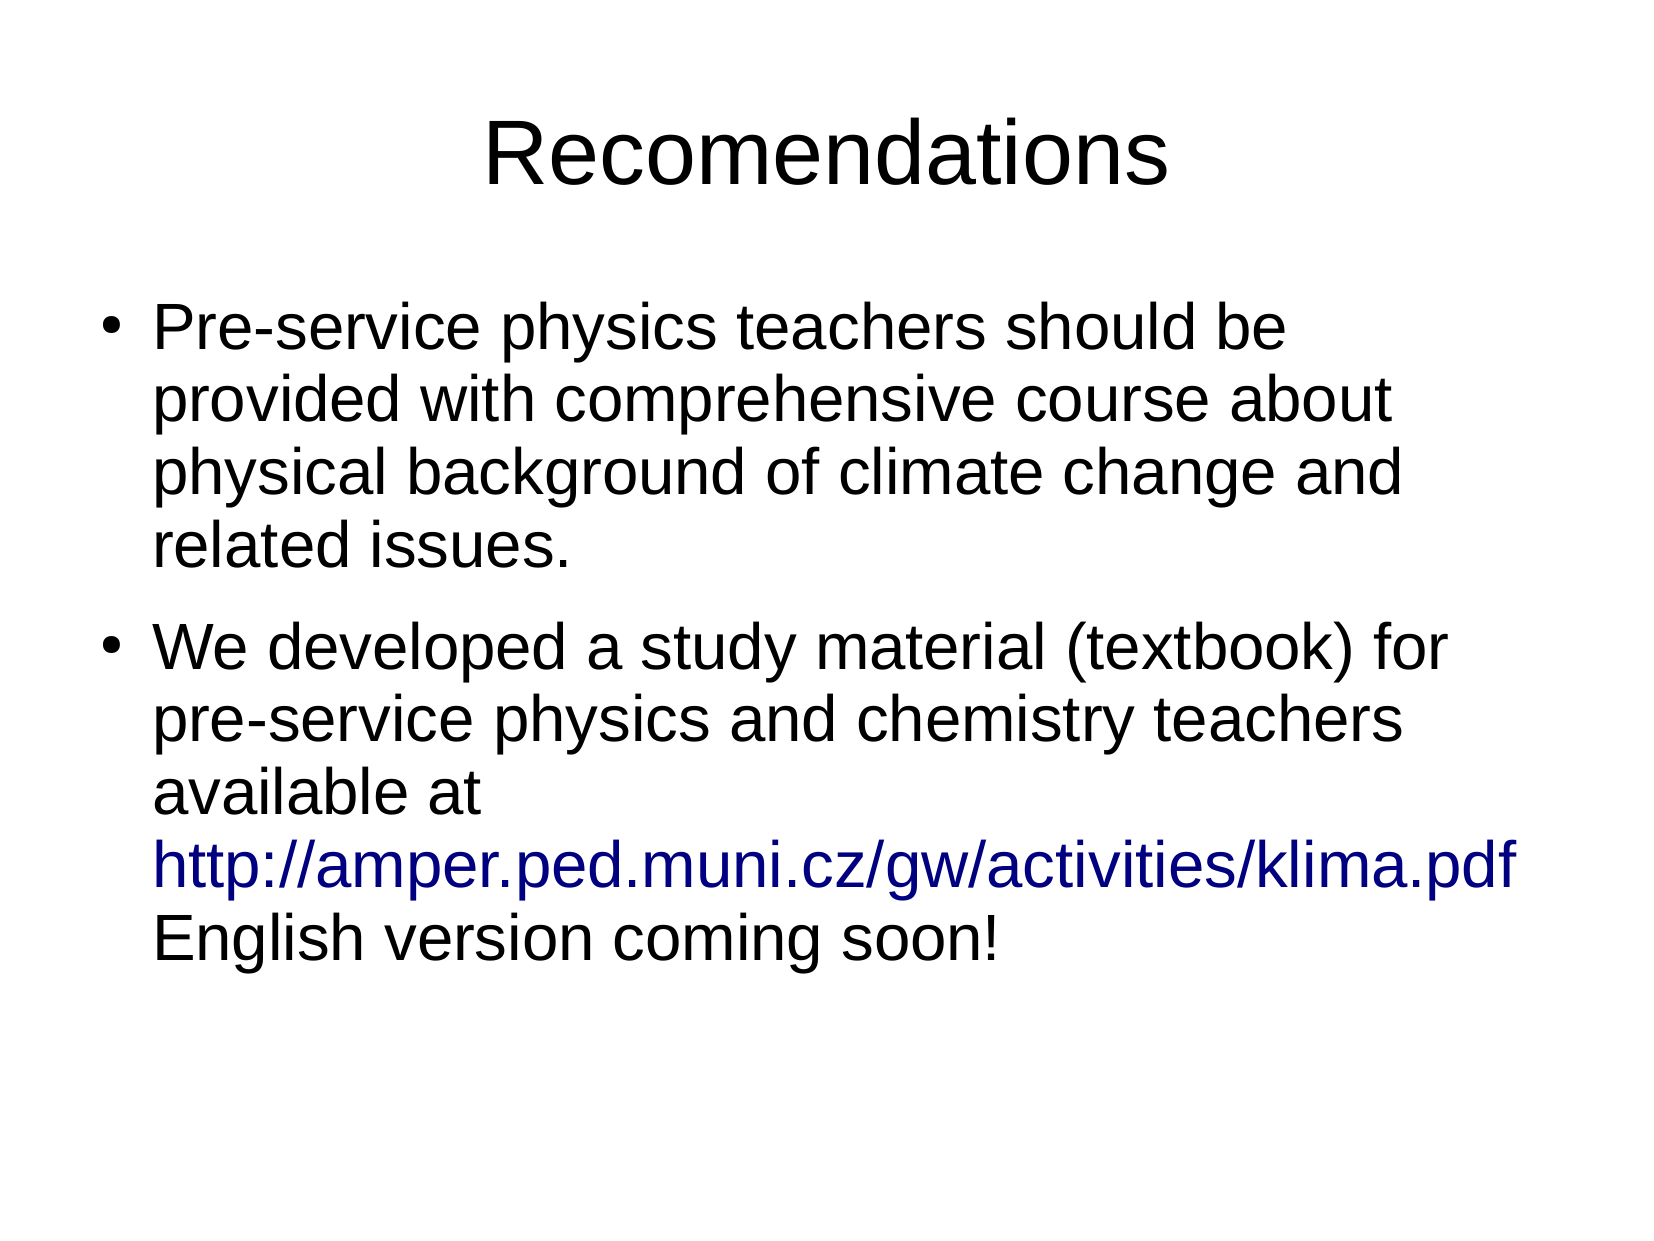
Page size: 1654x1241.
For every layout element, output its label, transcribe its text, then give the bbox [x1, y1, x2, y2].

title Recomendations [82, 49, 1571, 257]
list Pre-service physics teachers should be provided with comprehensive course about physical background of climate change and related issues. We developed a study material (textbook) for pre-service physics and chemistry teachers available at http://amper.ped.muni.cz/gw/activities/klima.pdf English version coming soon! [82, 290, 1538, 1010]
